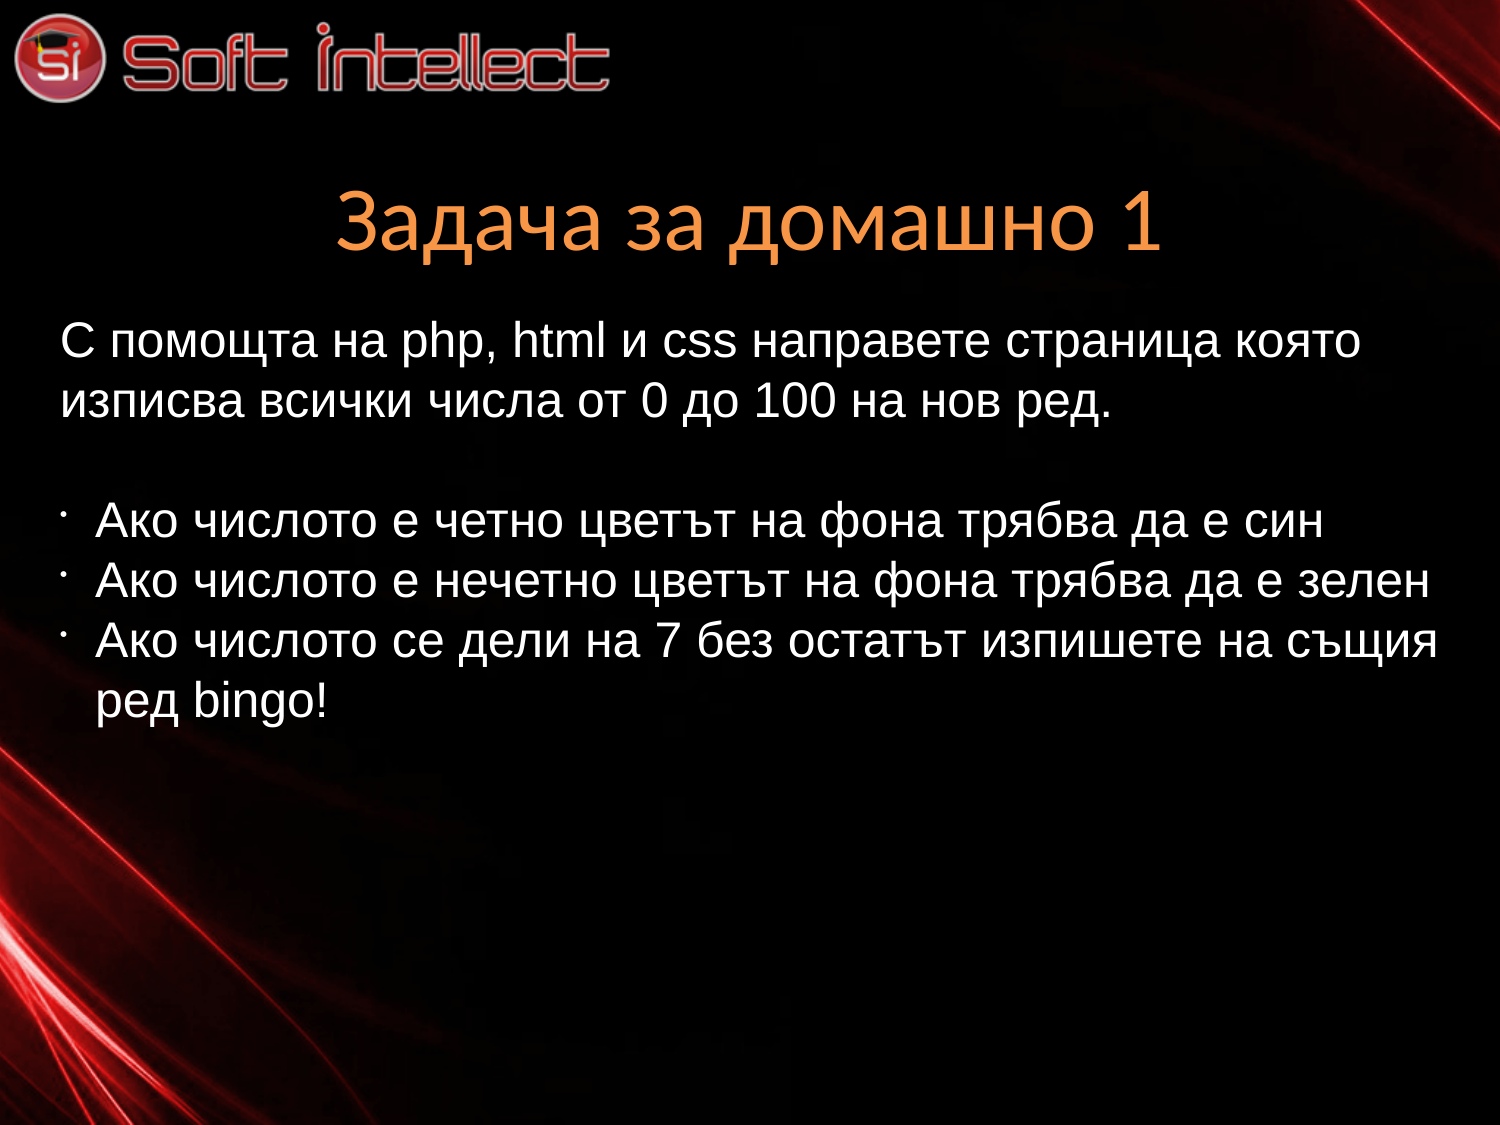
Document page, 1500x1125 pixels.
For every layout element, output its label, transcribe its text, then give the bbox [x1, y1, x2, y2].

text_box Задача за домашно 1 [75, 119, 1425, 299]
text_box С помощта на php, html и css направете страница която изписва всички числа от 0 до 100 на нов ред. Ако числото е четно цветът на фона трябва да е син Ако числото е нечетно цветът на фона трябва да е зелен Ако числото се дели на 7 без остатът изпишете на същия ред bingo! [44, 299, 1455, 540]
picture [0, 0, 1500, 1125]
